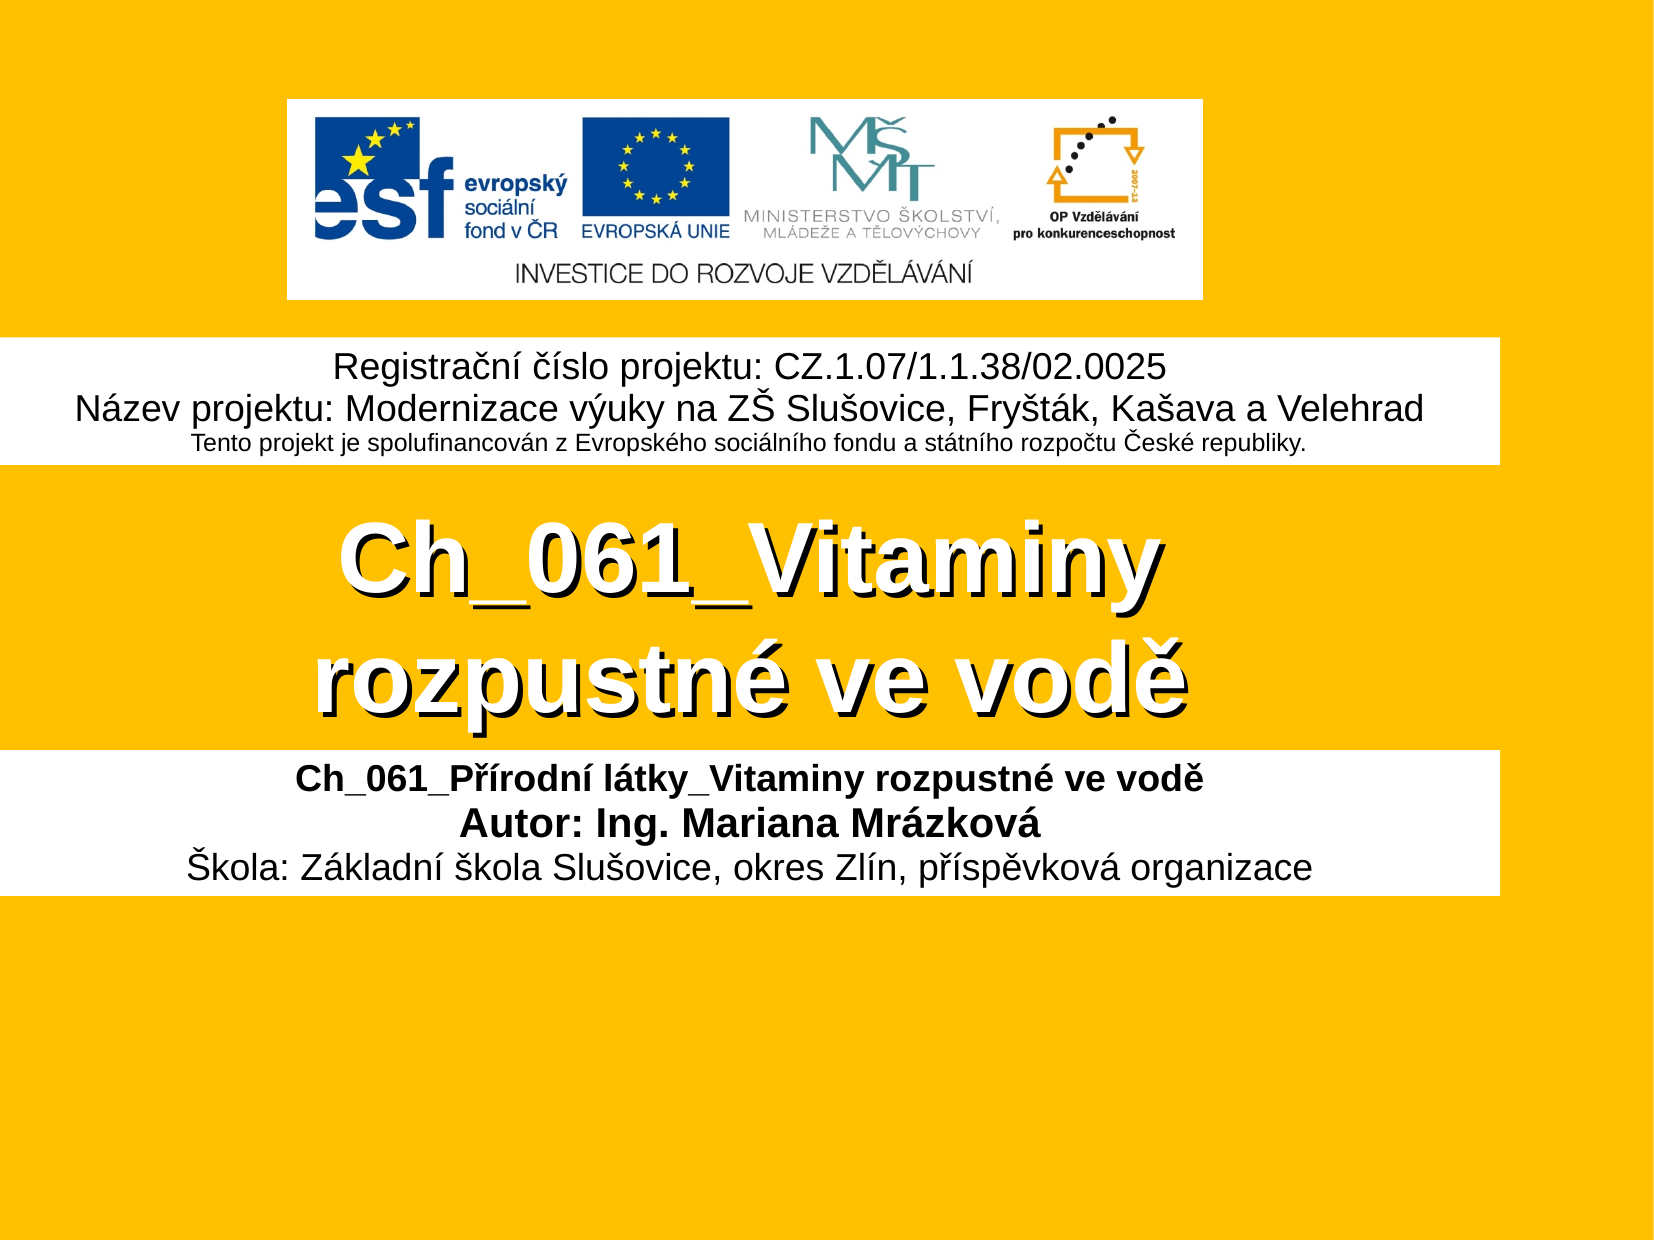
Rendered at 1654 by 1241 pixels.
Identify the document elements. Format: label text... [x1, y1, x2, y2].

picture [287, 99, 1203, 300]
text_box Registrační číslo projektu: CZ.1.07/1.1.38/02.0025 Název projektu: Modernizace výuky na ZŠ Slušovice, Fryšták, Kašava a Velehrad Tento projekt je spolufinancován z Evropského sociálního fondu a státního rozpočtu České republiky. [0, 337, 1501, 465]
text_box Ch_061_Přírodní látky_Vitaminy rozpustné ve vodě Autor: Ing. Mariana Mrázková Škola: Základní škola Slušovice, okres Zlín, příspěvková organizace [0, 750, 1501, 896]
title Ch_061_Vitaminy rozpustné ve vodě [112, 484, 1388, 741]
